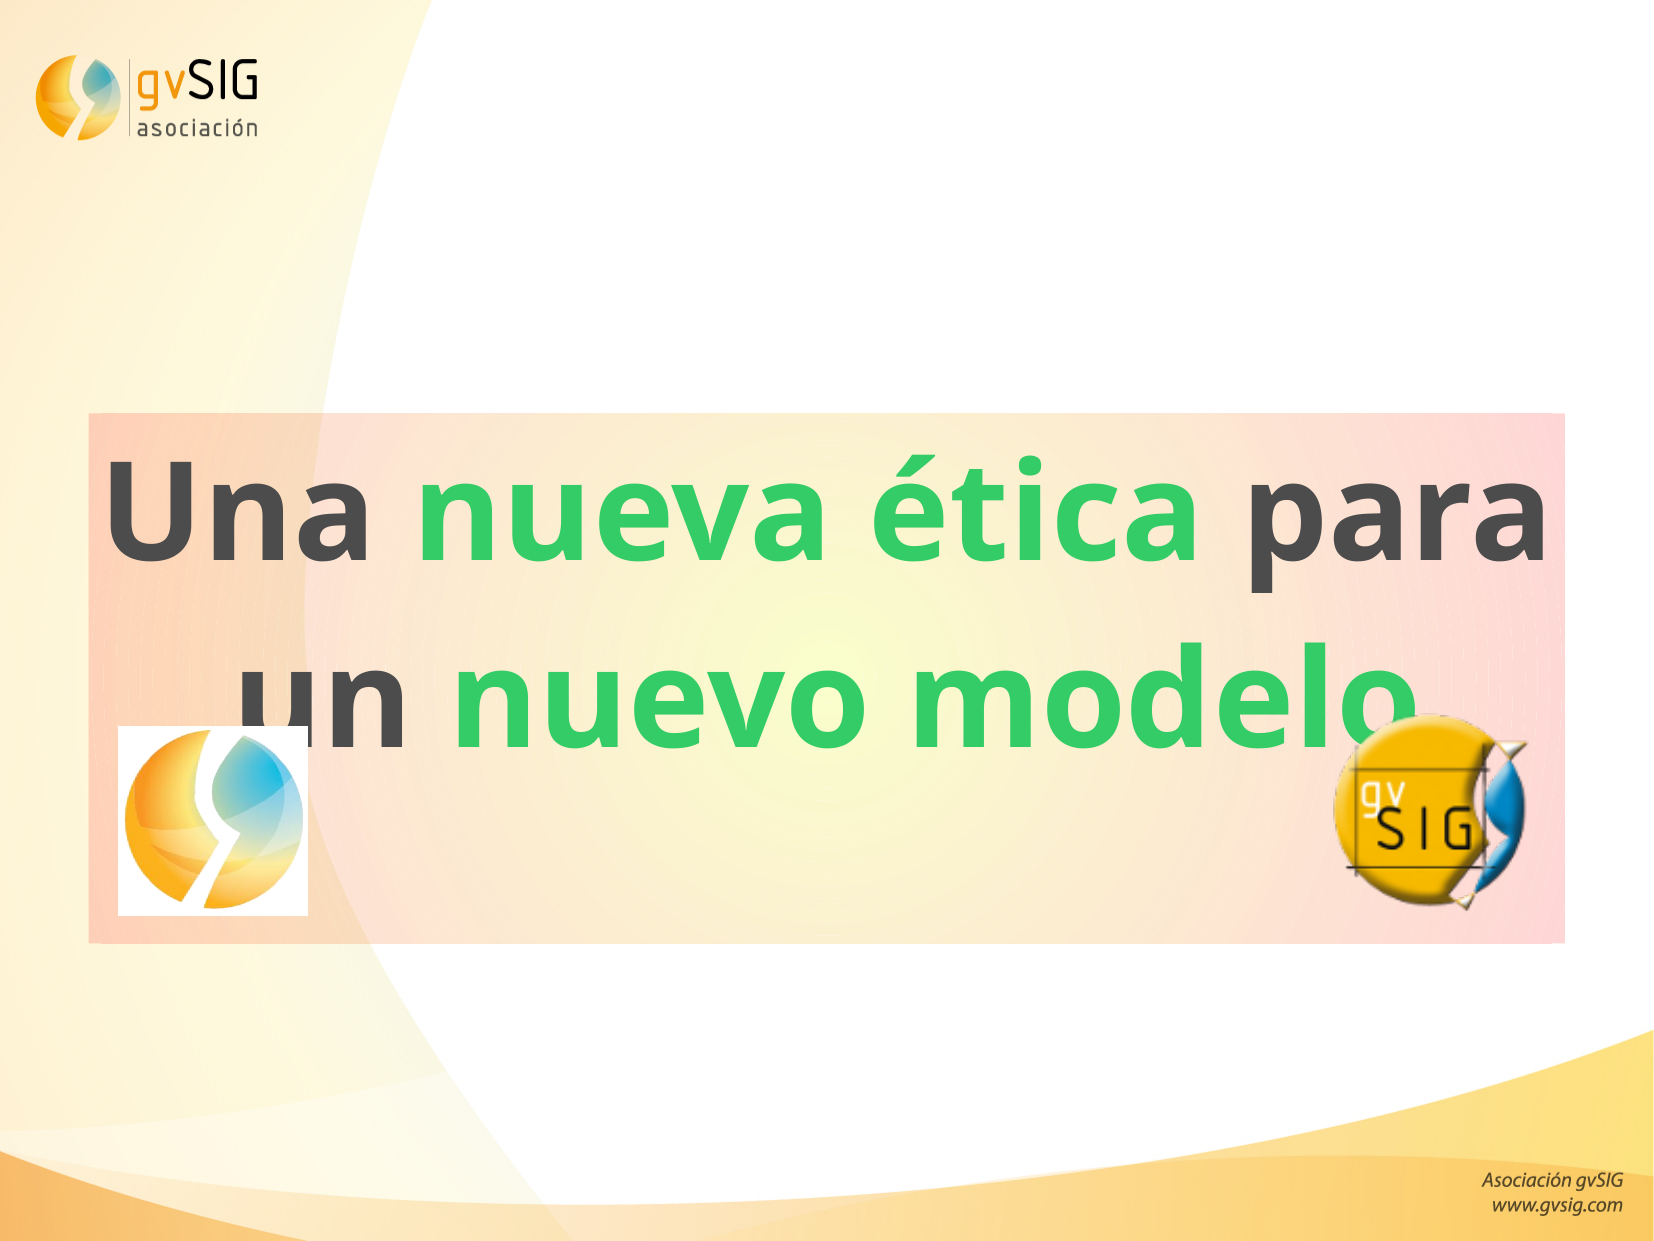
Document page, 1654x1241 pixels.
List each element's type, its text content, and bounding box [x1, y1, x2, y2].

list Una nueva ética para un nuevo modelo [88, 413, 1565, 944]
picture [0, 0, 1654, 1241]
